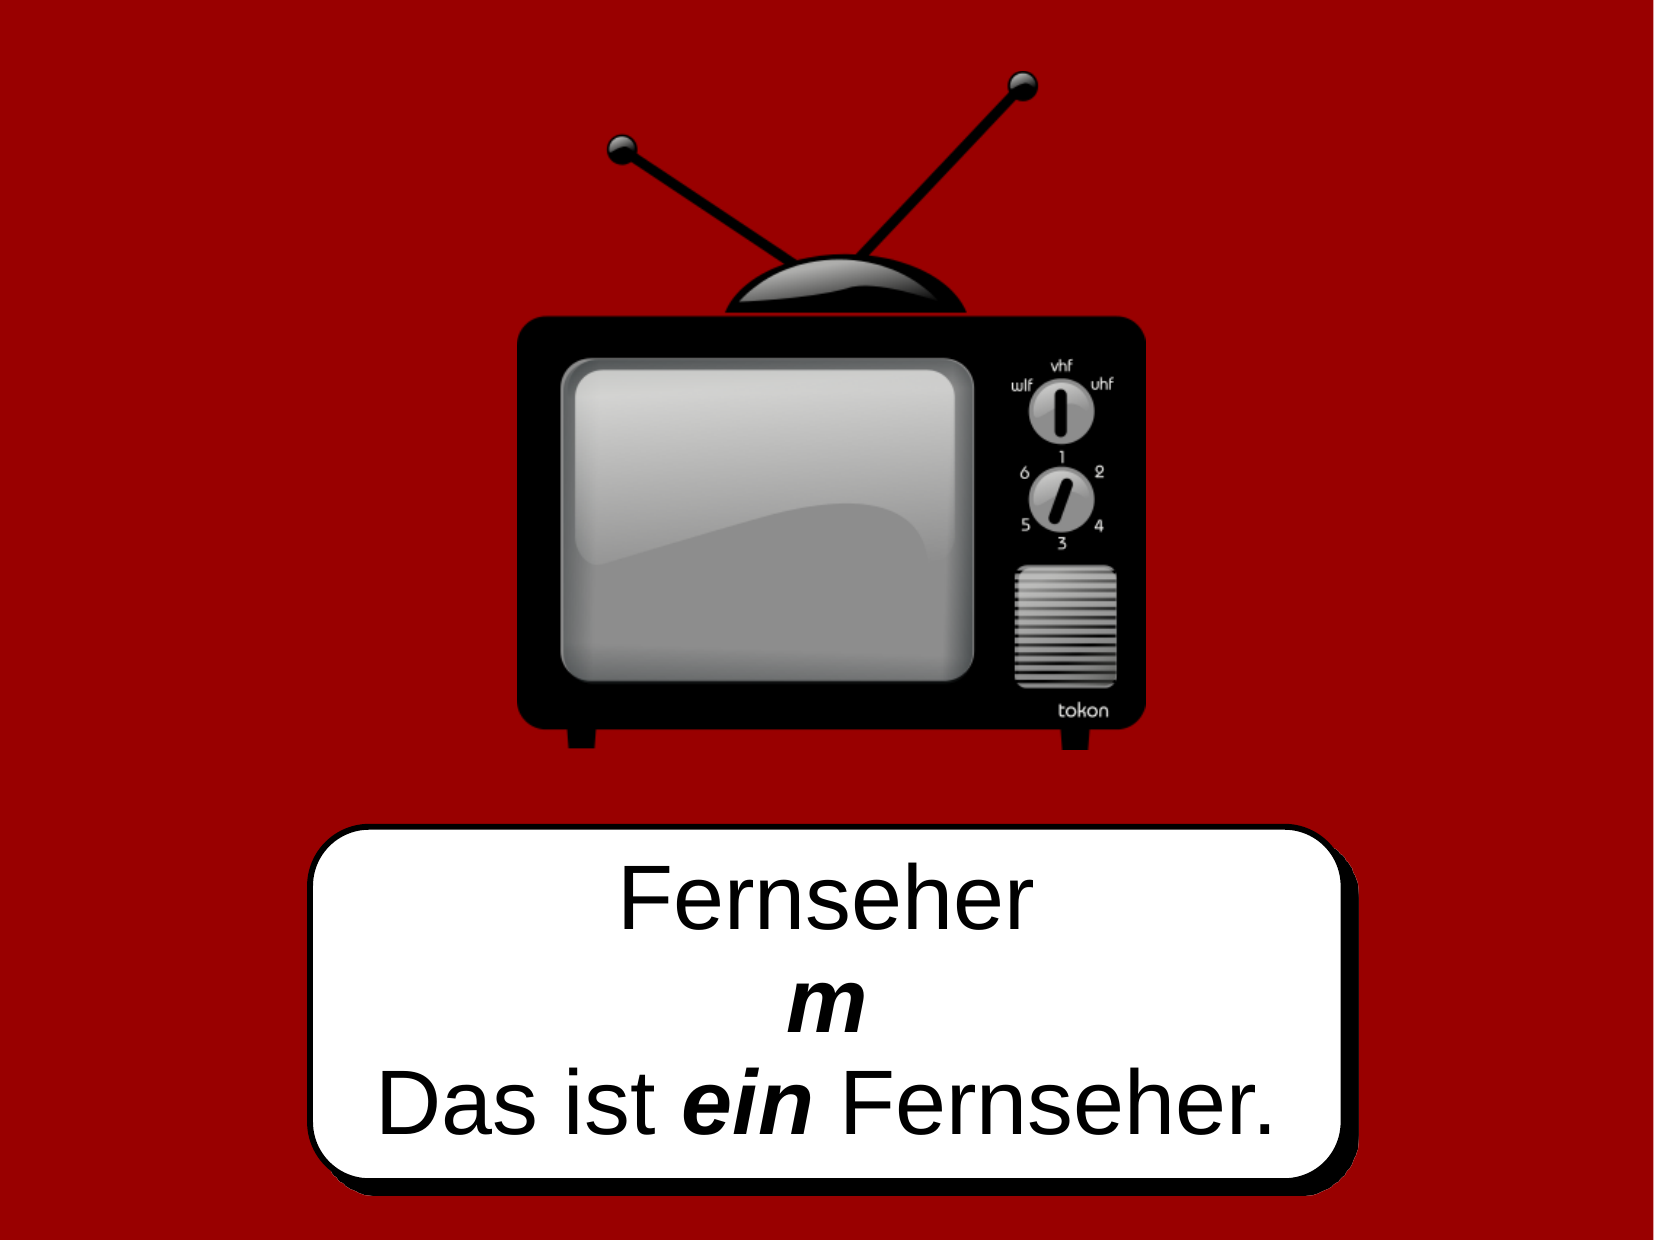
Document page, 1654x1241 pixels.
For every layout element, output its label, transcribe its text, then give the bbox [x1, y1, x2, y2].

text_box [310, 826, 1344, 1175]
text_box [345, 1176, 1309, 1182]
text_box Fernseher m Das ist ein Fernseher. [342, 839, 1312, 1176]
picture [517, 71, 1146, 751]
